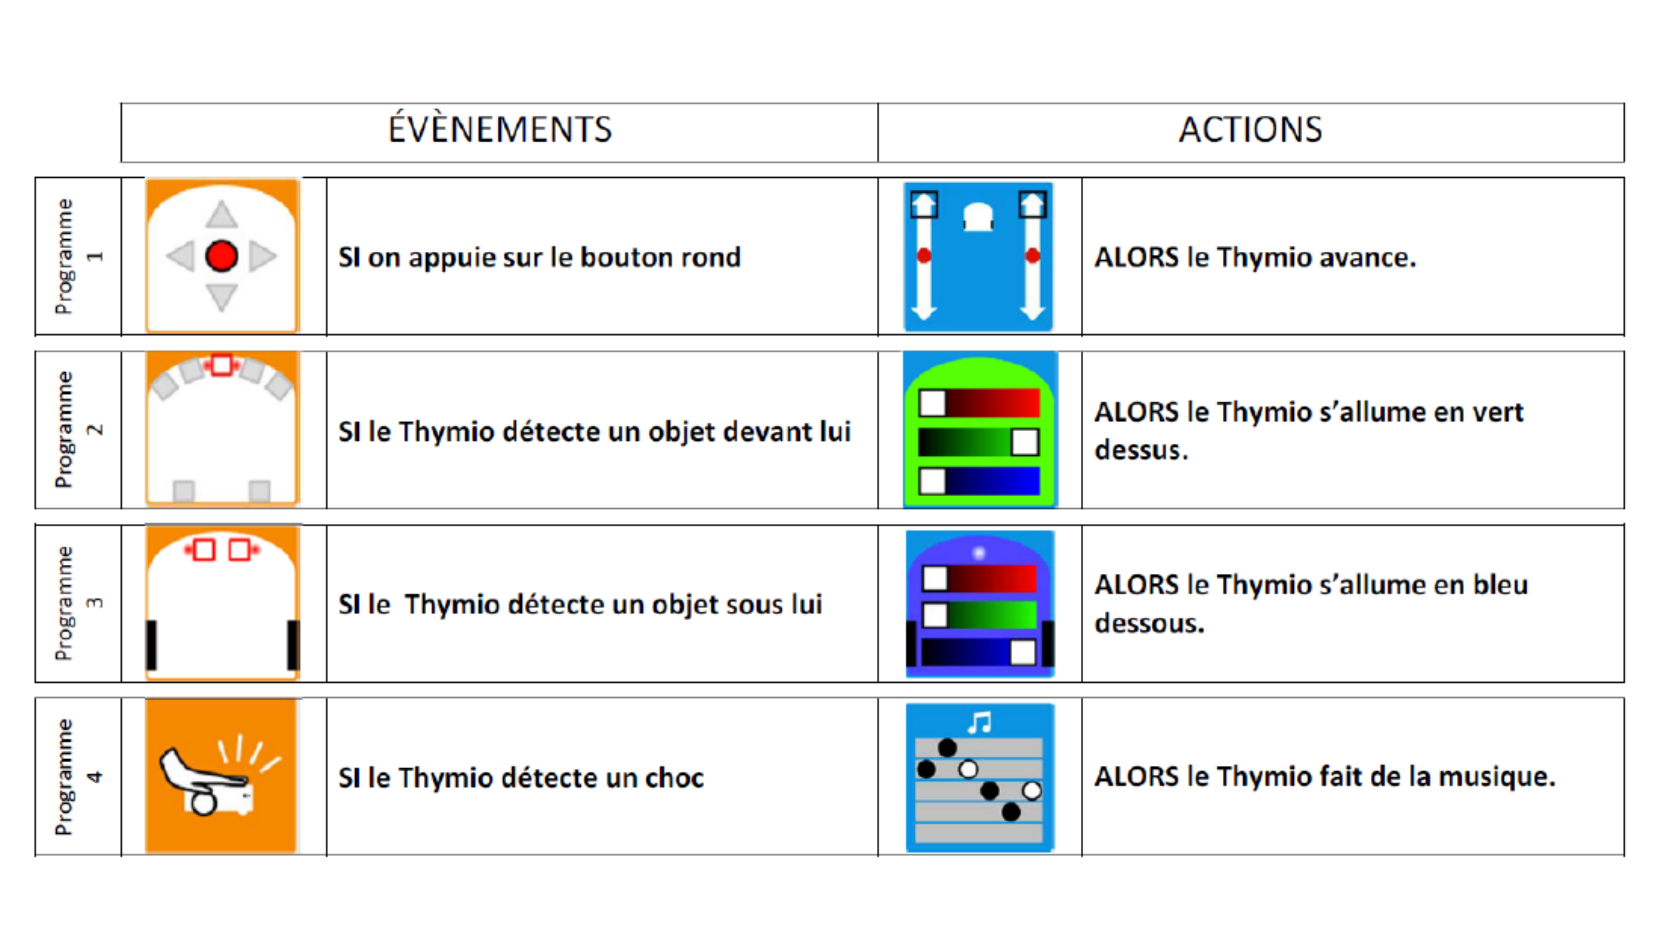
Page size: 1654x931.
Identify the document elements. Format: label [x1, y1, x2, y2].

picture [0, 59, 1654, 886]
